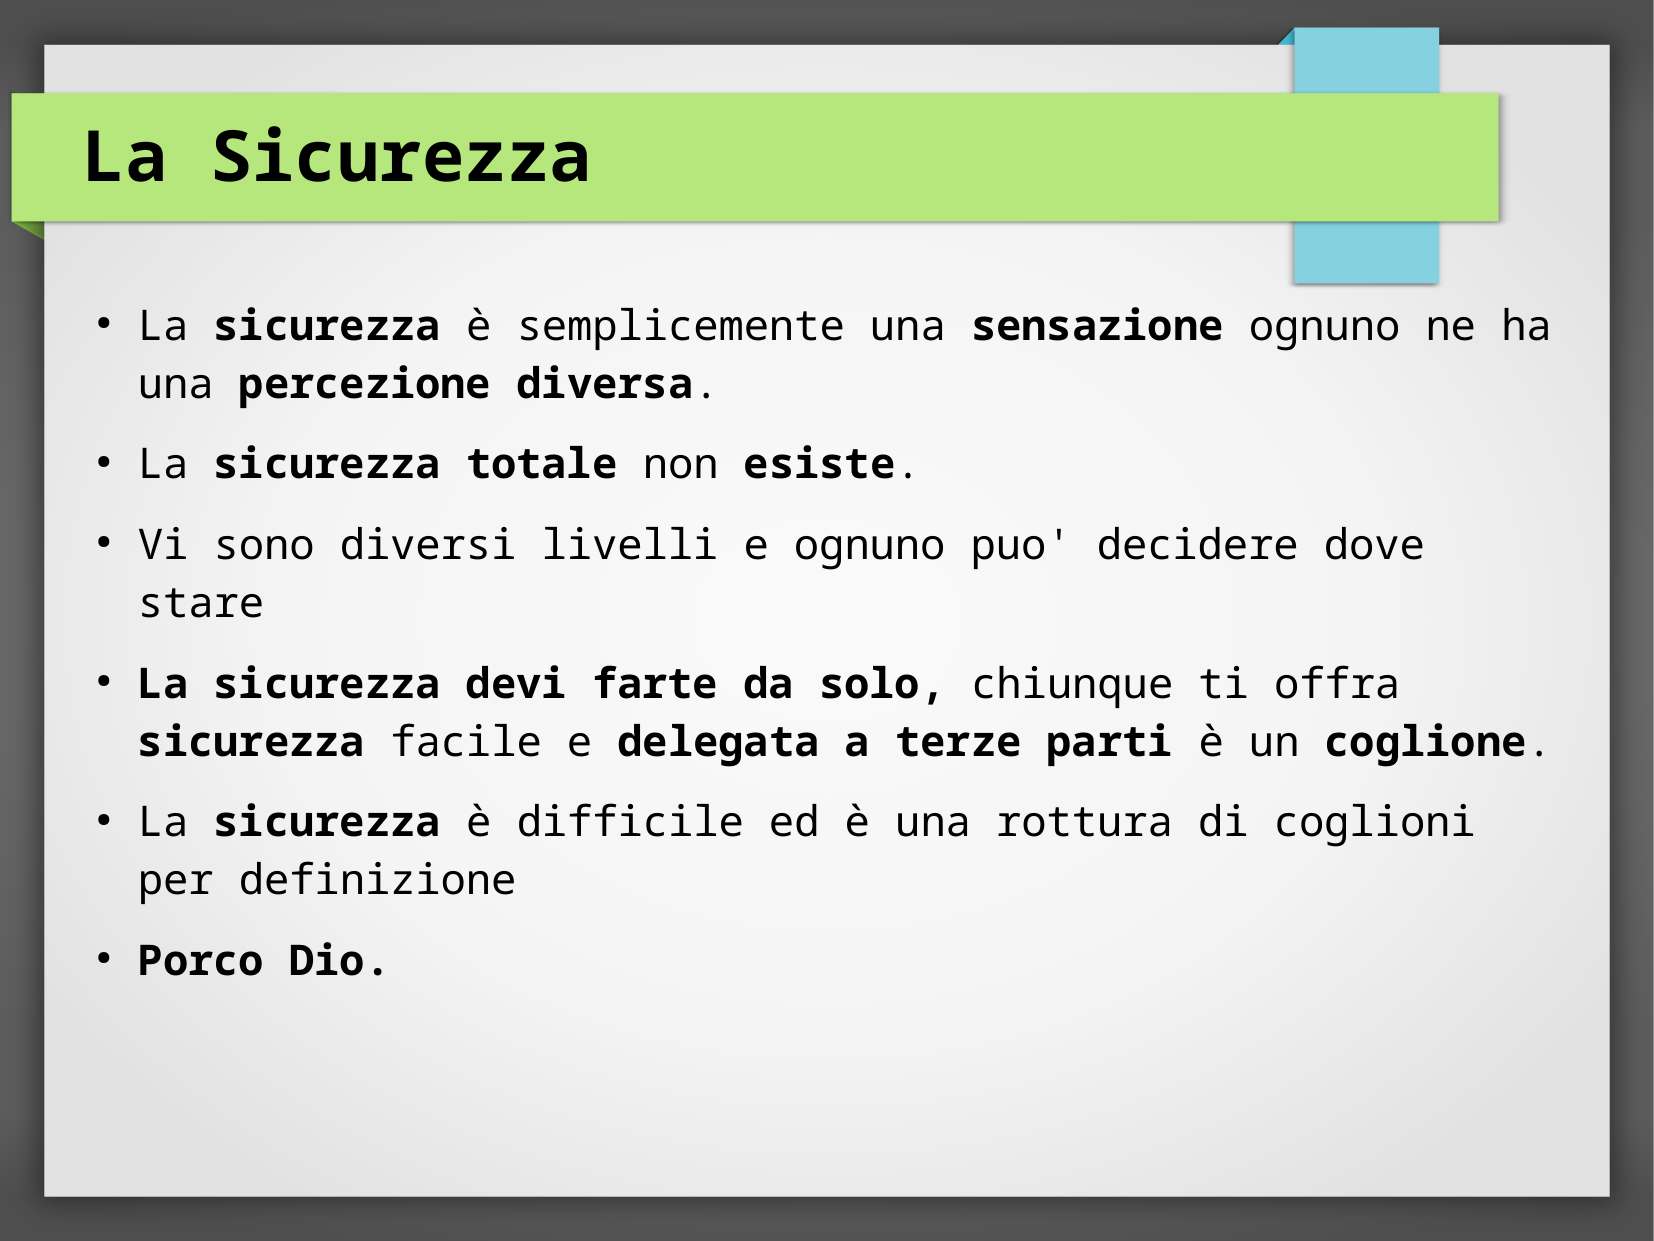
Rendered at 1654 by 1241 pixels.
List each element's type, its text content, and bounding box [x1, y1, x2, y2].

title La Sicurezza [82, 94, 1264, 213]
picture [0, 0, 1654, 1241]
list La sicurezza è semplicemente una sensazione ognuno ne ha una percezione diversa. La sicurezza totale non esiste. Vi sono diversi livelli e ognuno puo' decidere dove stare La sicurezza devi farte da solo, chiunque ti offra sicurezza facile e delegata a terze parti è un coglione. La sicurezza è difficile ed è una rottura di coglioni per definizione Porco Dio. [82, 295, 1571, 1015]
